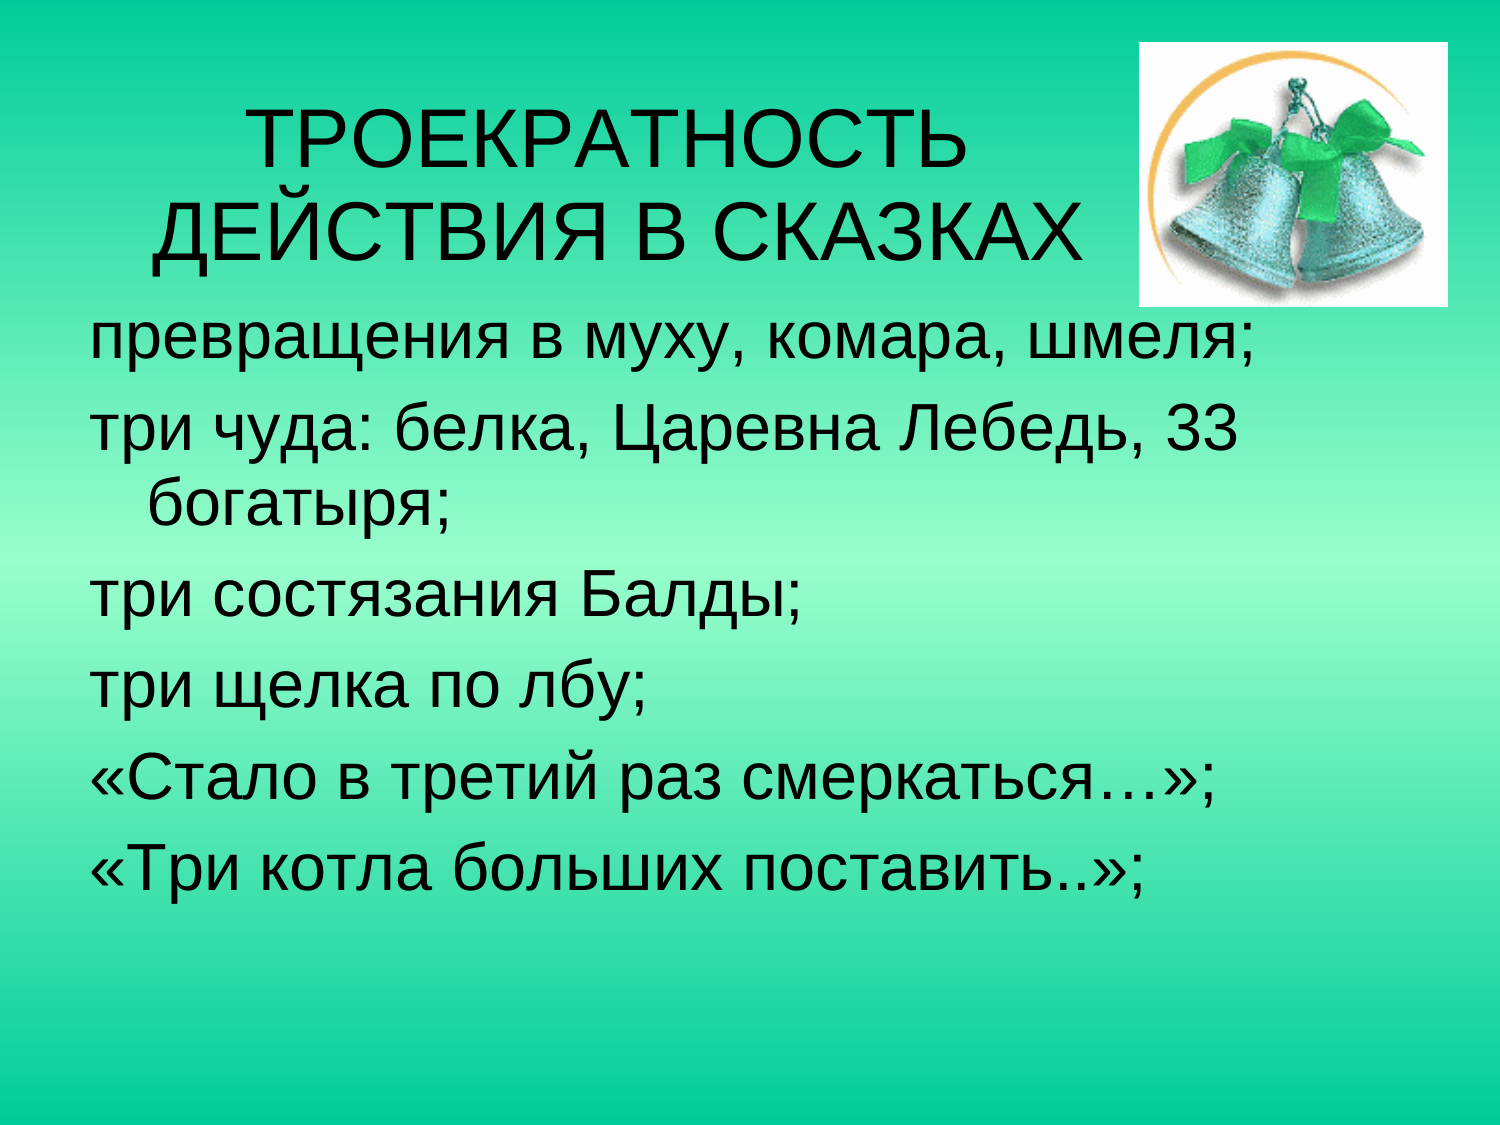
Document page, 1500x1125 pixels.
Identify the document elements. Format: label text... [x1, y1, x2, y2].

picture [1164, 42, 1448, 307]
title ТРОЕКРАТНОСТЬ ДЕЙСТВИЯ В СКАЗКАХ [74, 0, 1164, 297]
list превращения в муху, комара, шмеля; три чуда: белка, Царевна Лебедь, 33 богатыря; три состязания Балды; три щелка по лбу; «Стало в третий раз смеркаться…»; «Три котла больших поставить..»; [75, 290, 1426, 1046]
